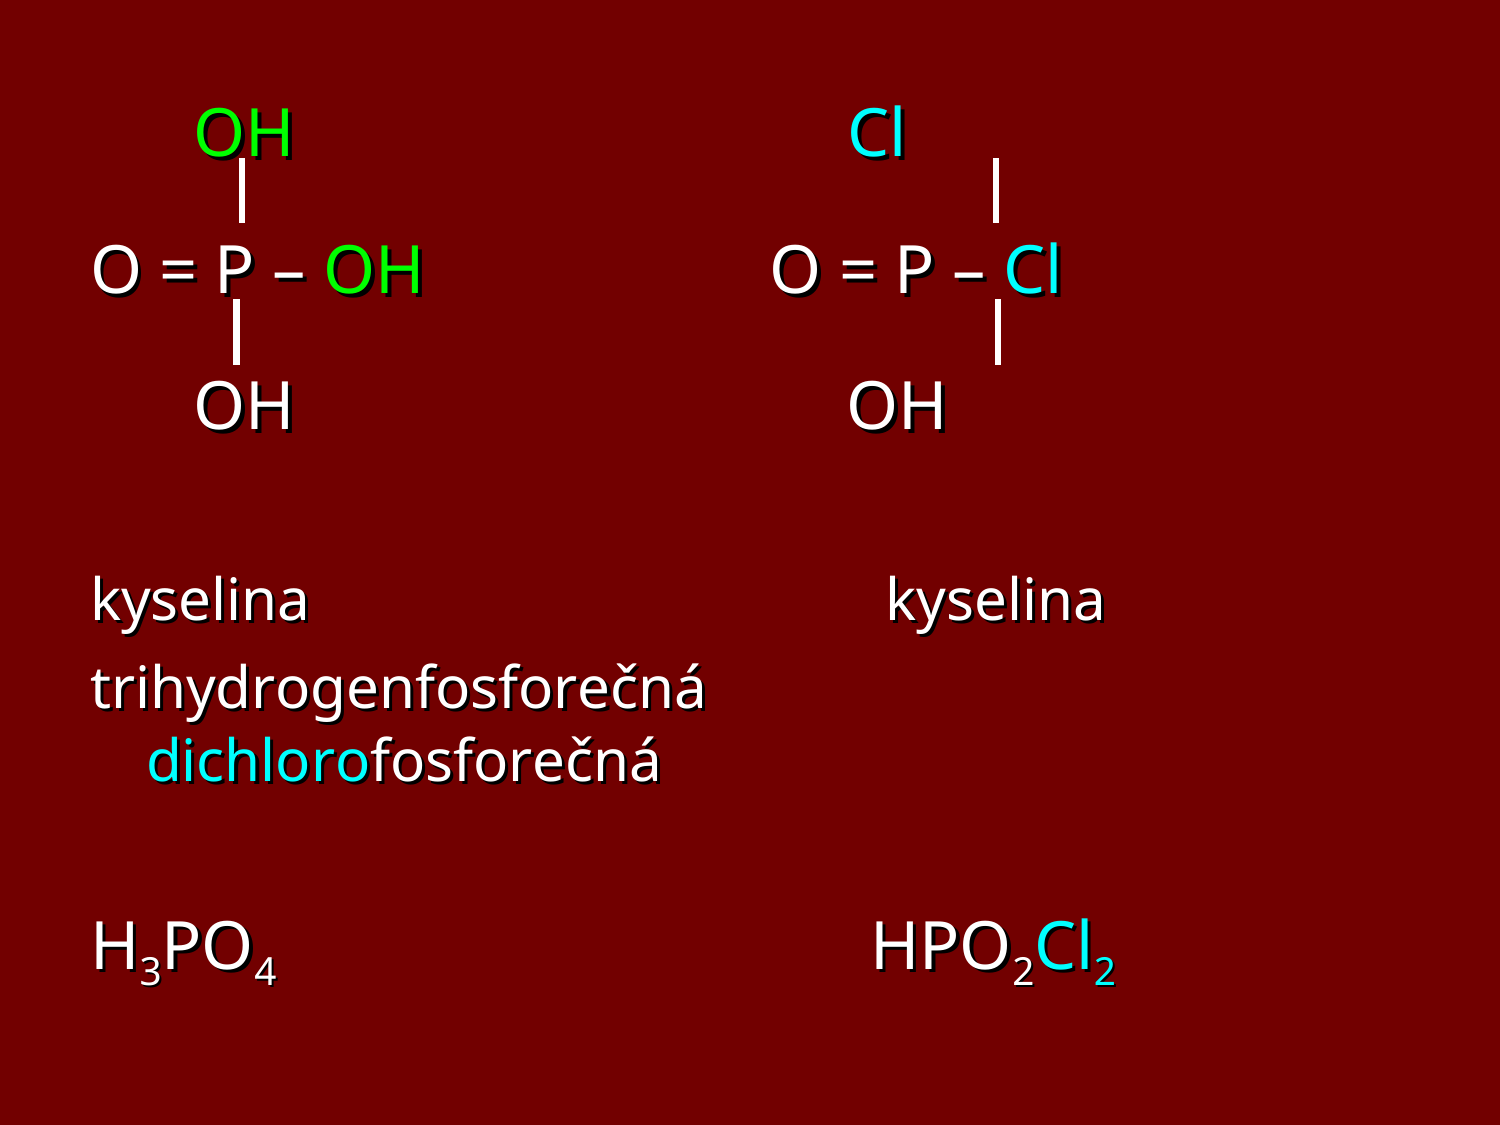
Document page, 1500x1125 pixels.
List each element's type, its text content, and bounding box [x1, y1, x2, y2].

list OH Cl O = P – OH O = P – Cl OH OH kyselina kyselina trihydrogenfosforečná dichlorofosforečná H3PO4 HPO2Cl2 [75, 42, 1426, 1081]
